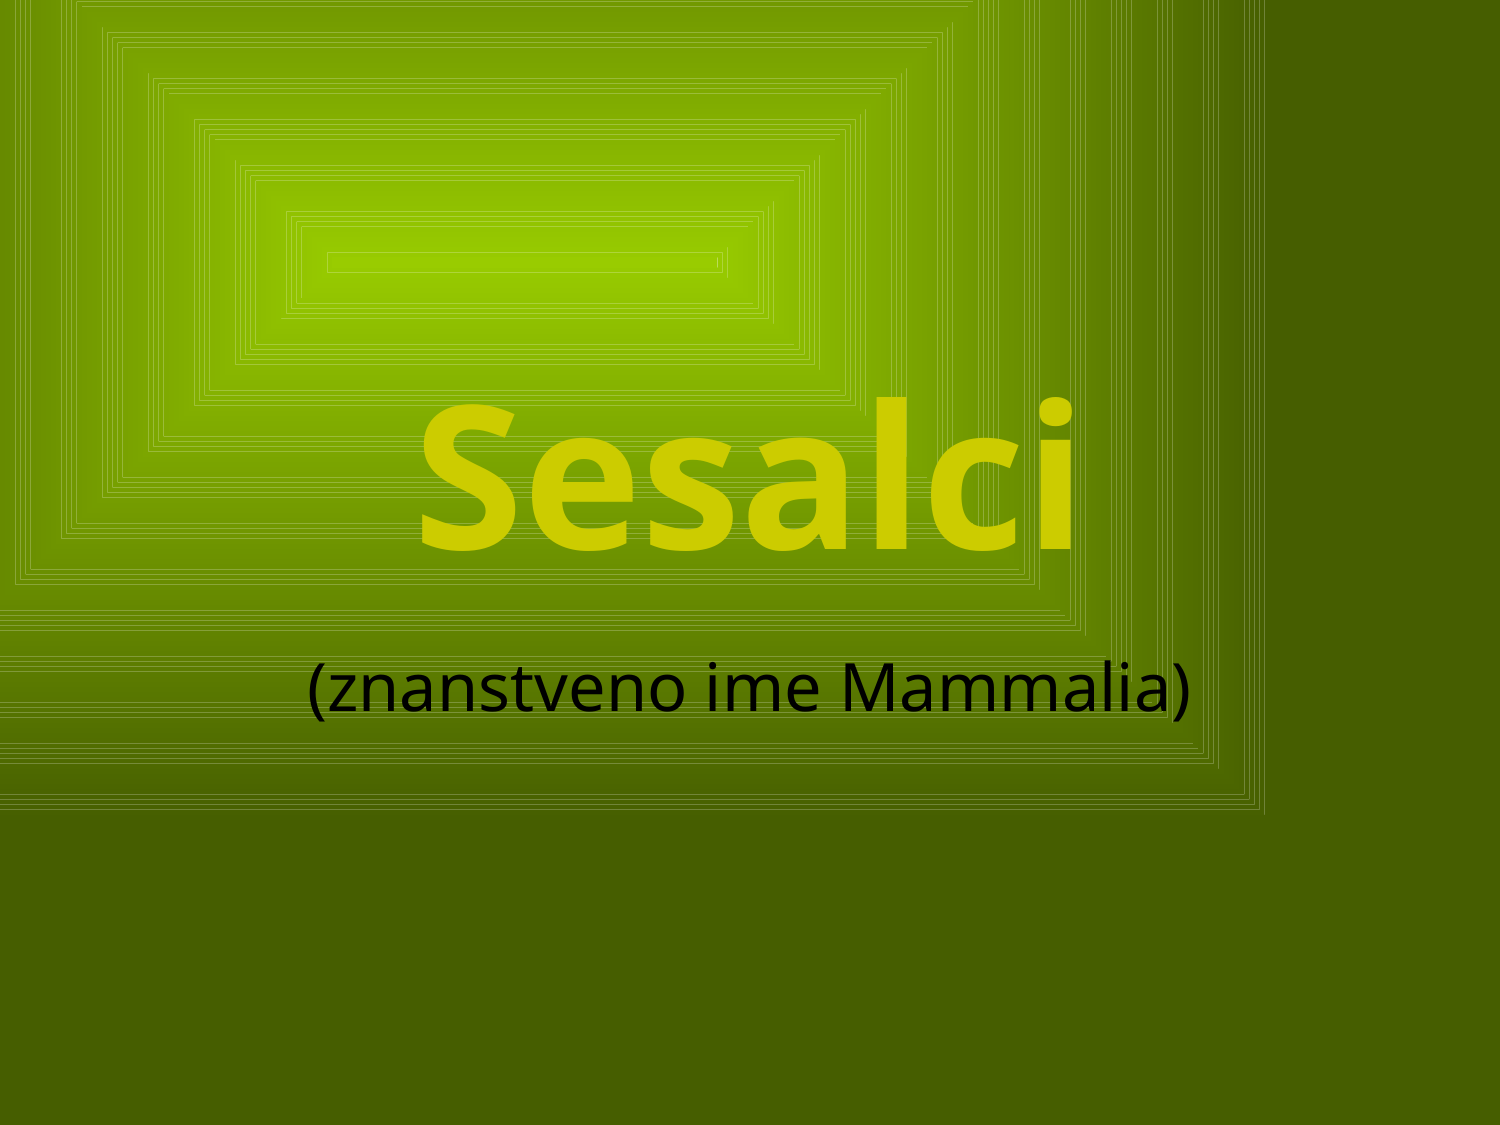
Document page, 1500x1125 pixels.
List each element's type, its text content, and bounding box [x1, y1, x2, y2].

subtitle (znanstveno ime Mammalia) [225, 637, 1275, 925]
title Sesalci [112, 349, 1388, 591]
